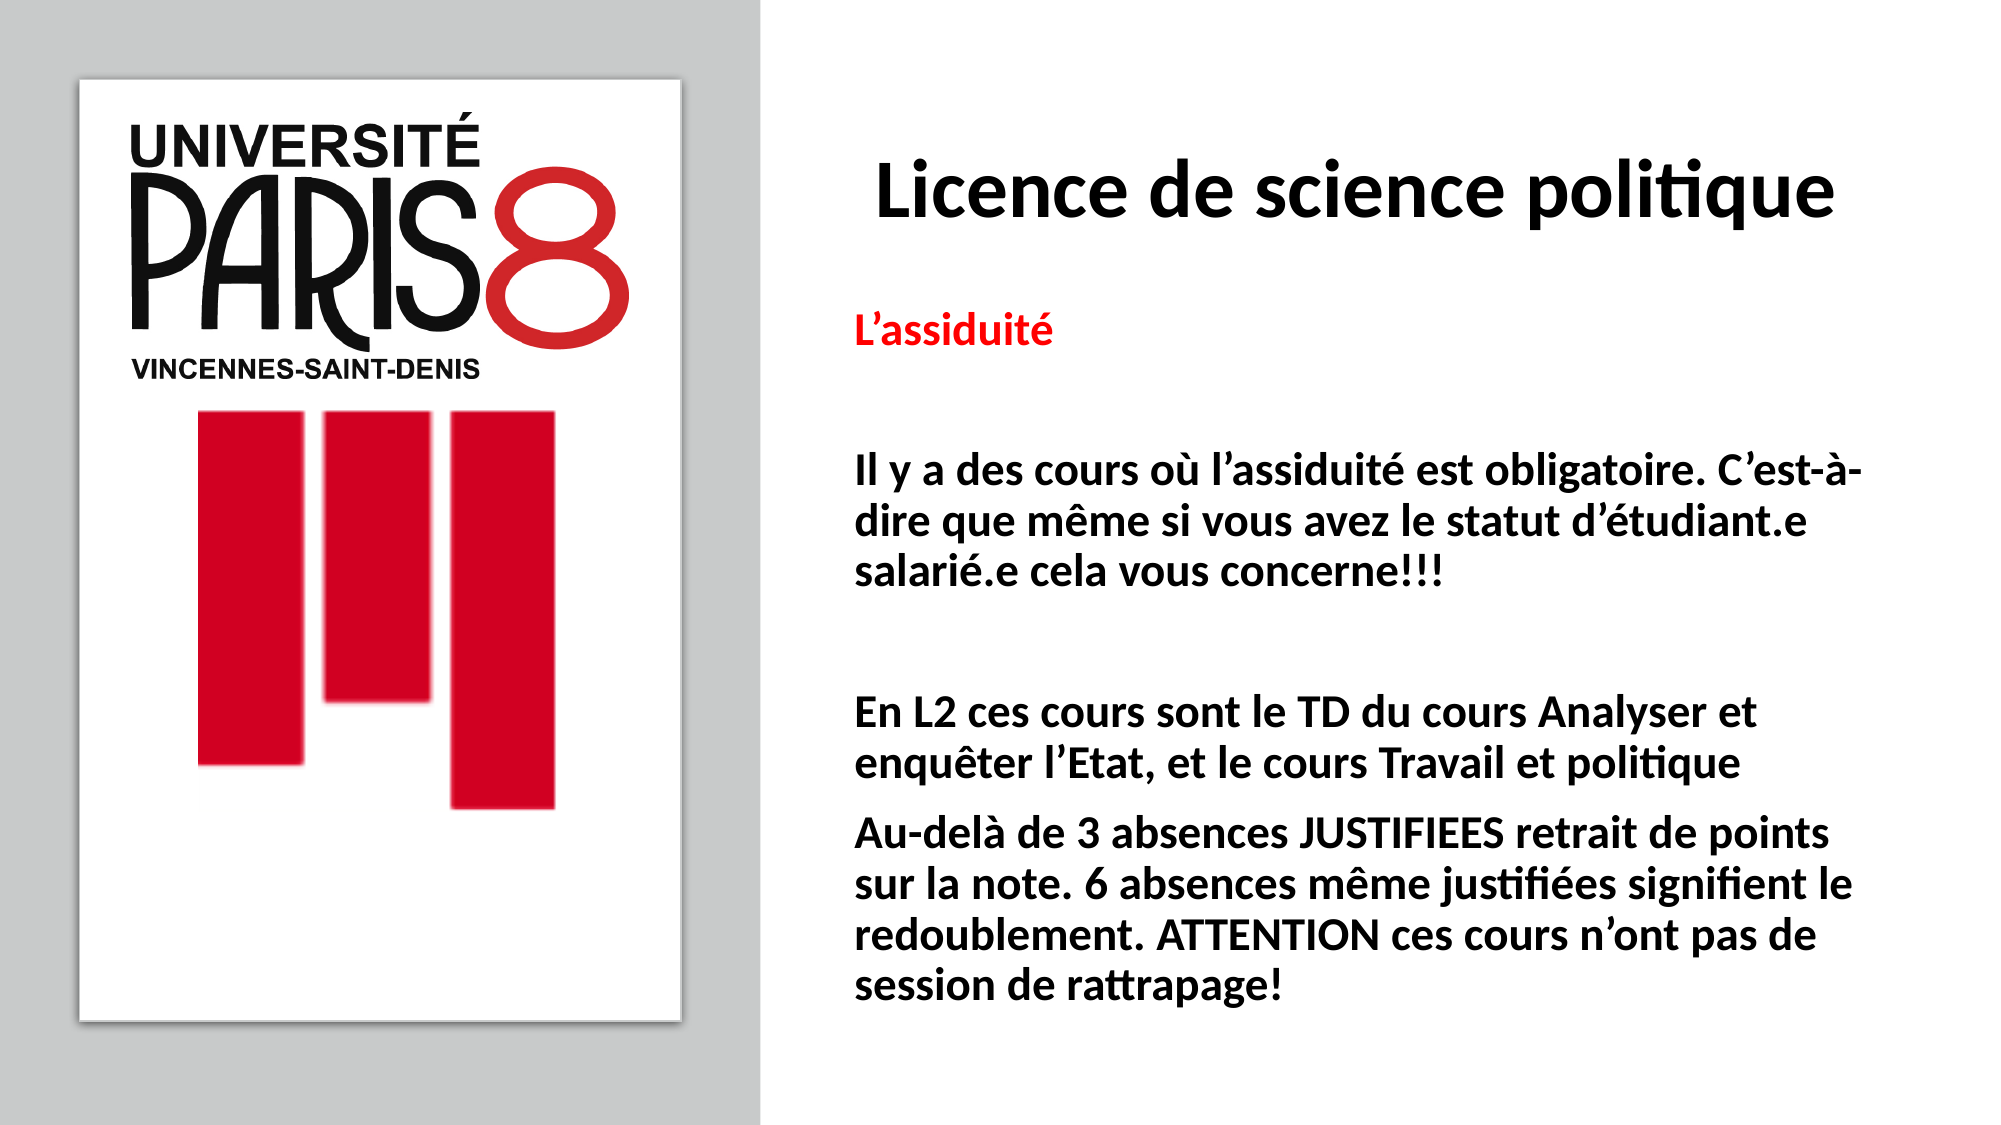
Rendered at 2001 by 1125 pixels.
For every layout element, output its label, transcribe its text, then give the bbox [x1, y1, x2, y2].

picture [198, 409, 563, 816]
list L’assiduité Il y a des cours où l’assiduité est obligatoire. C’est-à-dire que même si vous avez le statut d’étudiant.e salarié.e cela vous concerne!!! En L2 ces cours sont le TD du cours Analyser et enquêter l’Etat, et le cours Travail et politique Au-delà de 3 absences JUSTIFIEES retrait de points sur la note. 6 absences même justifiées signifient le redoublement. ATTENTION ces cours n’ont pas de session de rattrapage! [839, 296, 1893, 1021]
picture [131, 112, 629, 379]
text_box [0, 0, 761, 1125]
title Licence de science politique [839, 103, 1893, 296]
